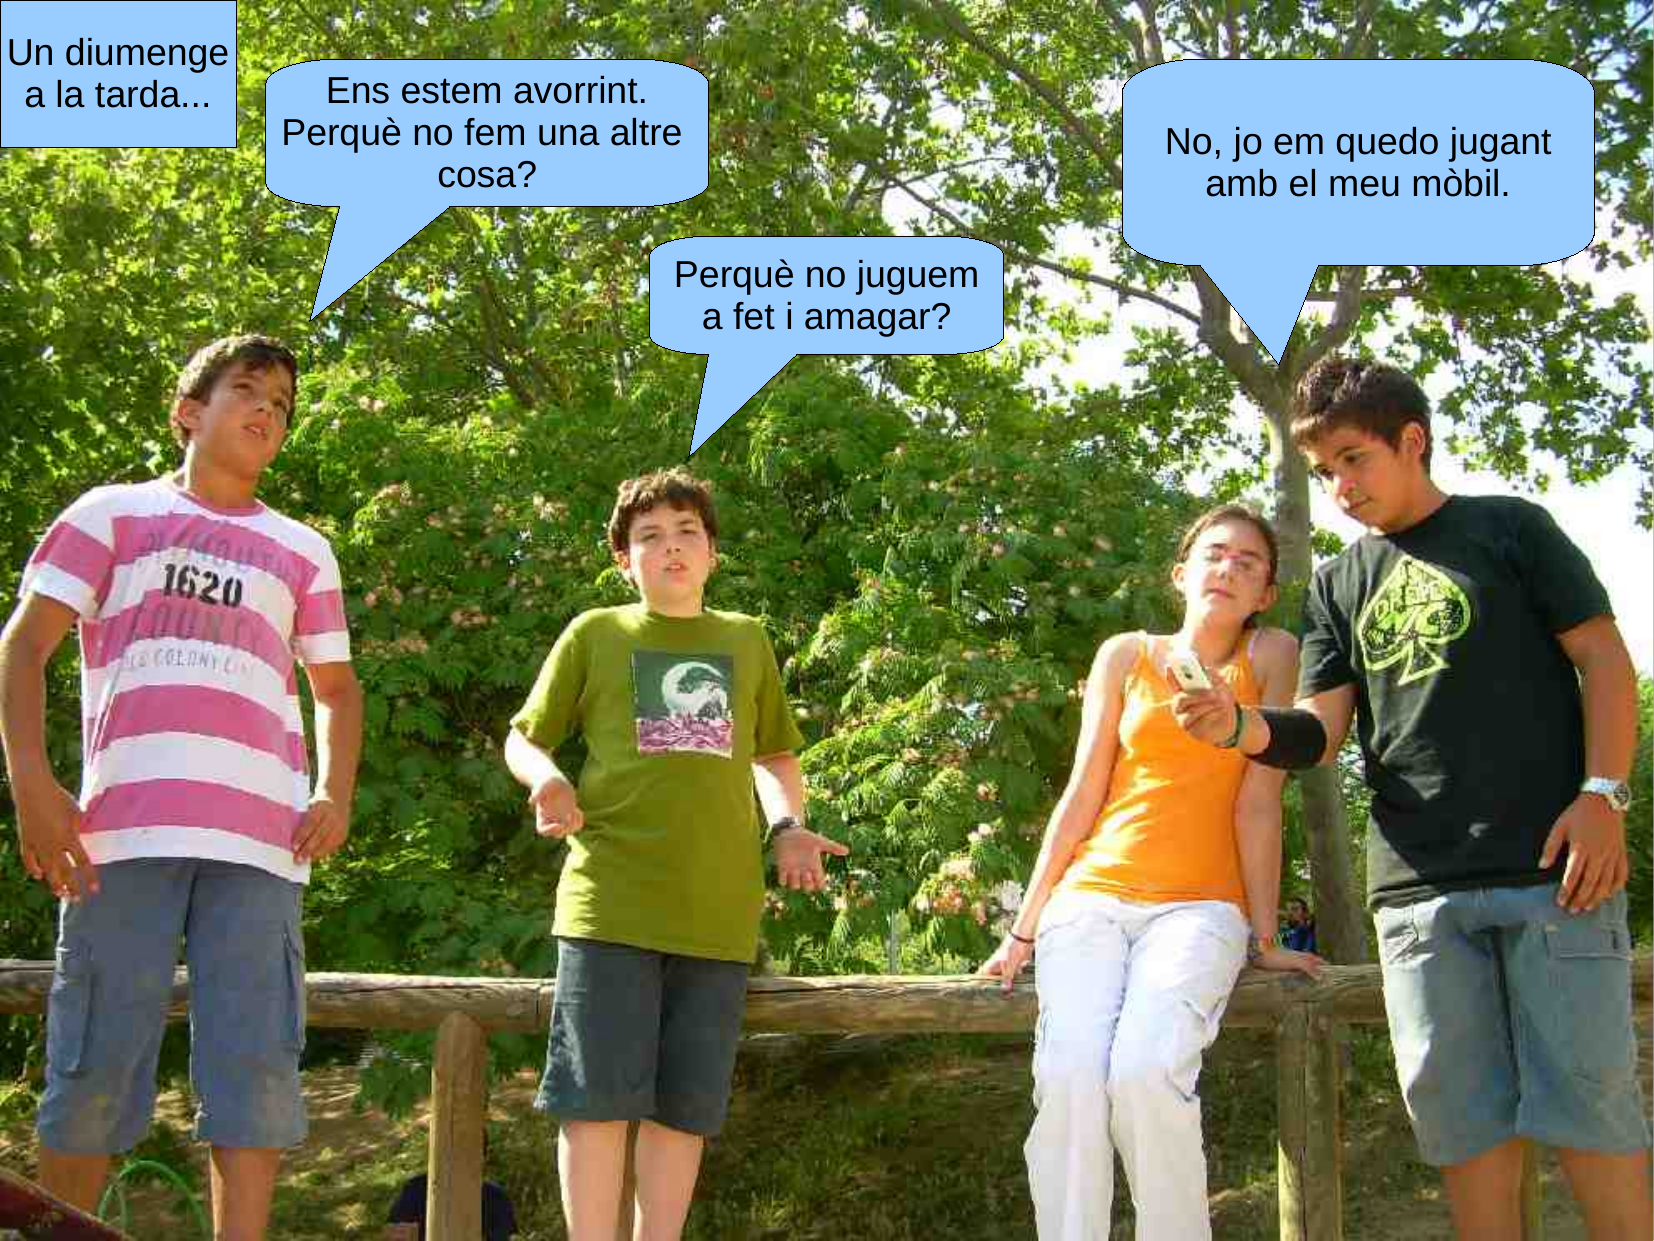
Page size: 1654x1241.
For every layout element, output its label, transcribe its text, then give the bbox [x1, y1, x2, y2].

text_box Perquè no juguem a fet i amagar? [649, 236, 1004, 458]
text_box No, jo em quedo jugant amb el meu mòbil. [1122, 59, 1595, 365]
picture [0, 0, 1654, 1241]
text_box Un diumenge a la tarda... [0, 0, 237, 148]
text_box Ens estem avorrint. Perquè no fem una altre cosa? [265, 59, 709, 322]
